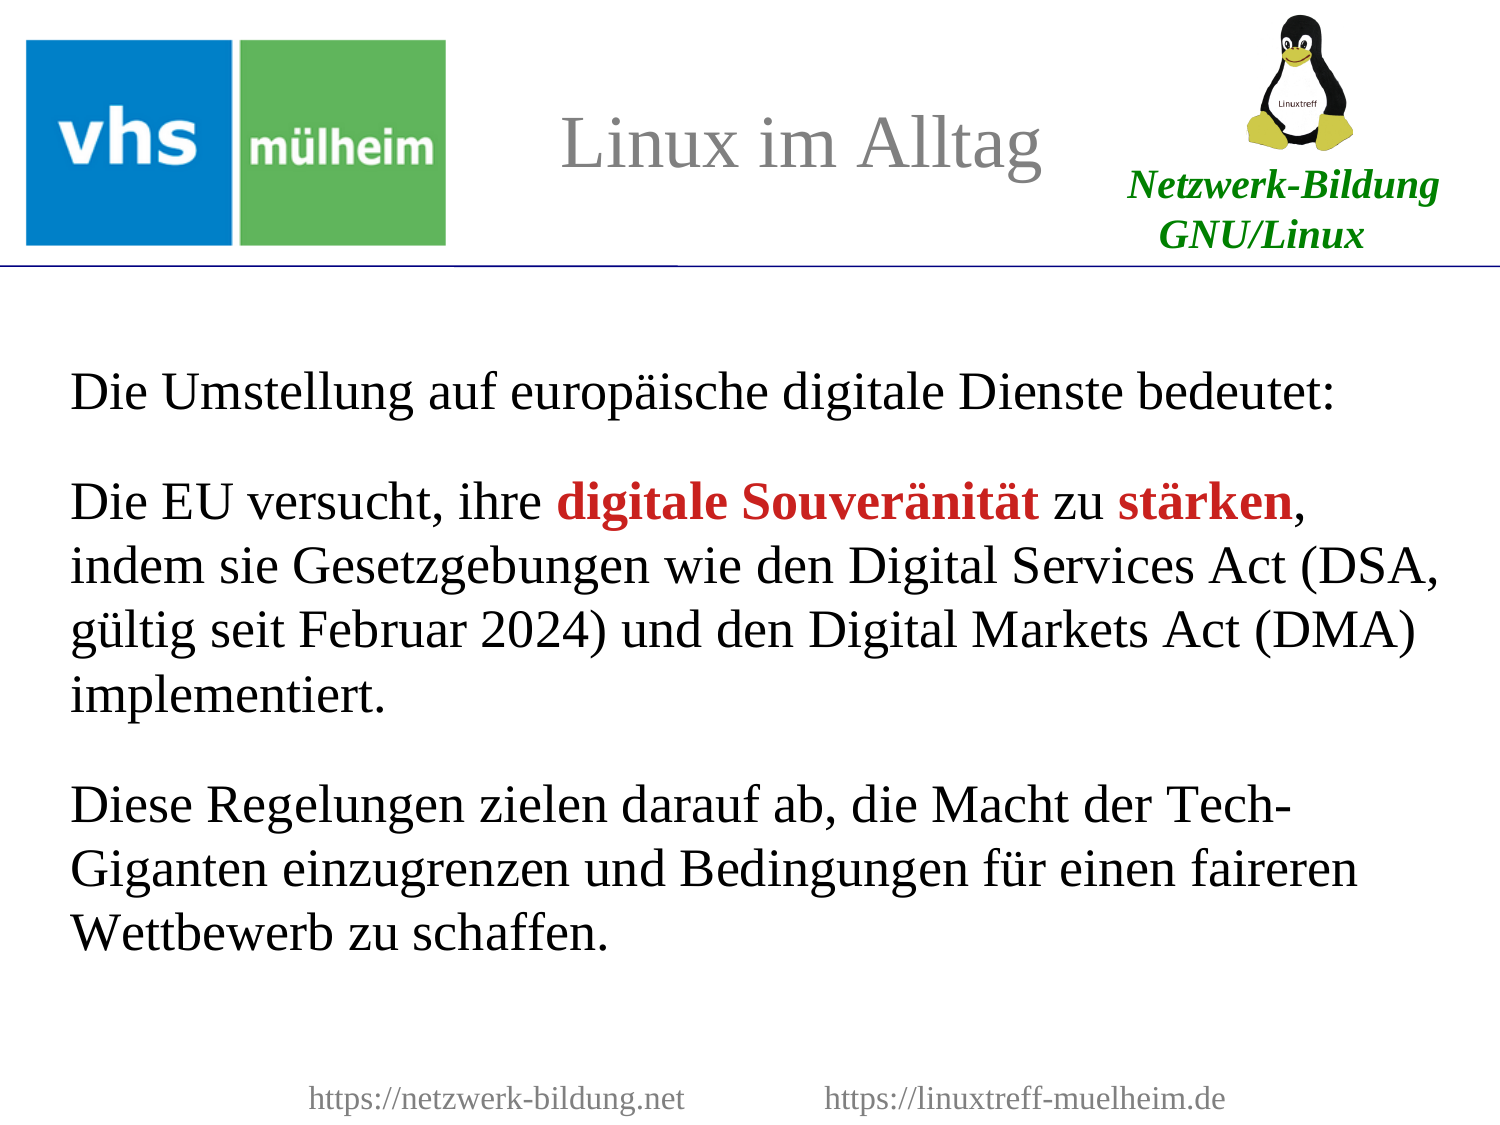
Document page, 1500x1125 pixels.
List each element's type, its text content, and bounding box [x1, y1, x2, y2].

text_box Linux im Alltag [525, 88, 1079, 195]
text_box Netzwerk-Bildung GNU/Linux [1112, 151, 1467, 267]
text_box https://netzwerk-bildung.net https://linuxtreff-muelheim.de [34, 1070, 1500, 1125]
text_box Die Umstellung auf europäische digitale Dienste bedeutet: Die EU versucht, ihre digitale Souveränität zu stärken, indem sie Gesetzgebungen wie den Digital Services Act (DSA, gültig seit Februar 2024) und den Digital Markets Act (DMA) implementiert. Diese Regelungen zielen darauf ab, die Macht der Tech-Giganten einzugrenzen und Bedingungen für einen faireren Wettbewerb zu schaffen. [55, 350, 1469, 971]
picture [14, 32, 461, 254]
picture [1246, 13, 1353, 152]
